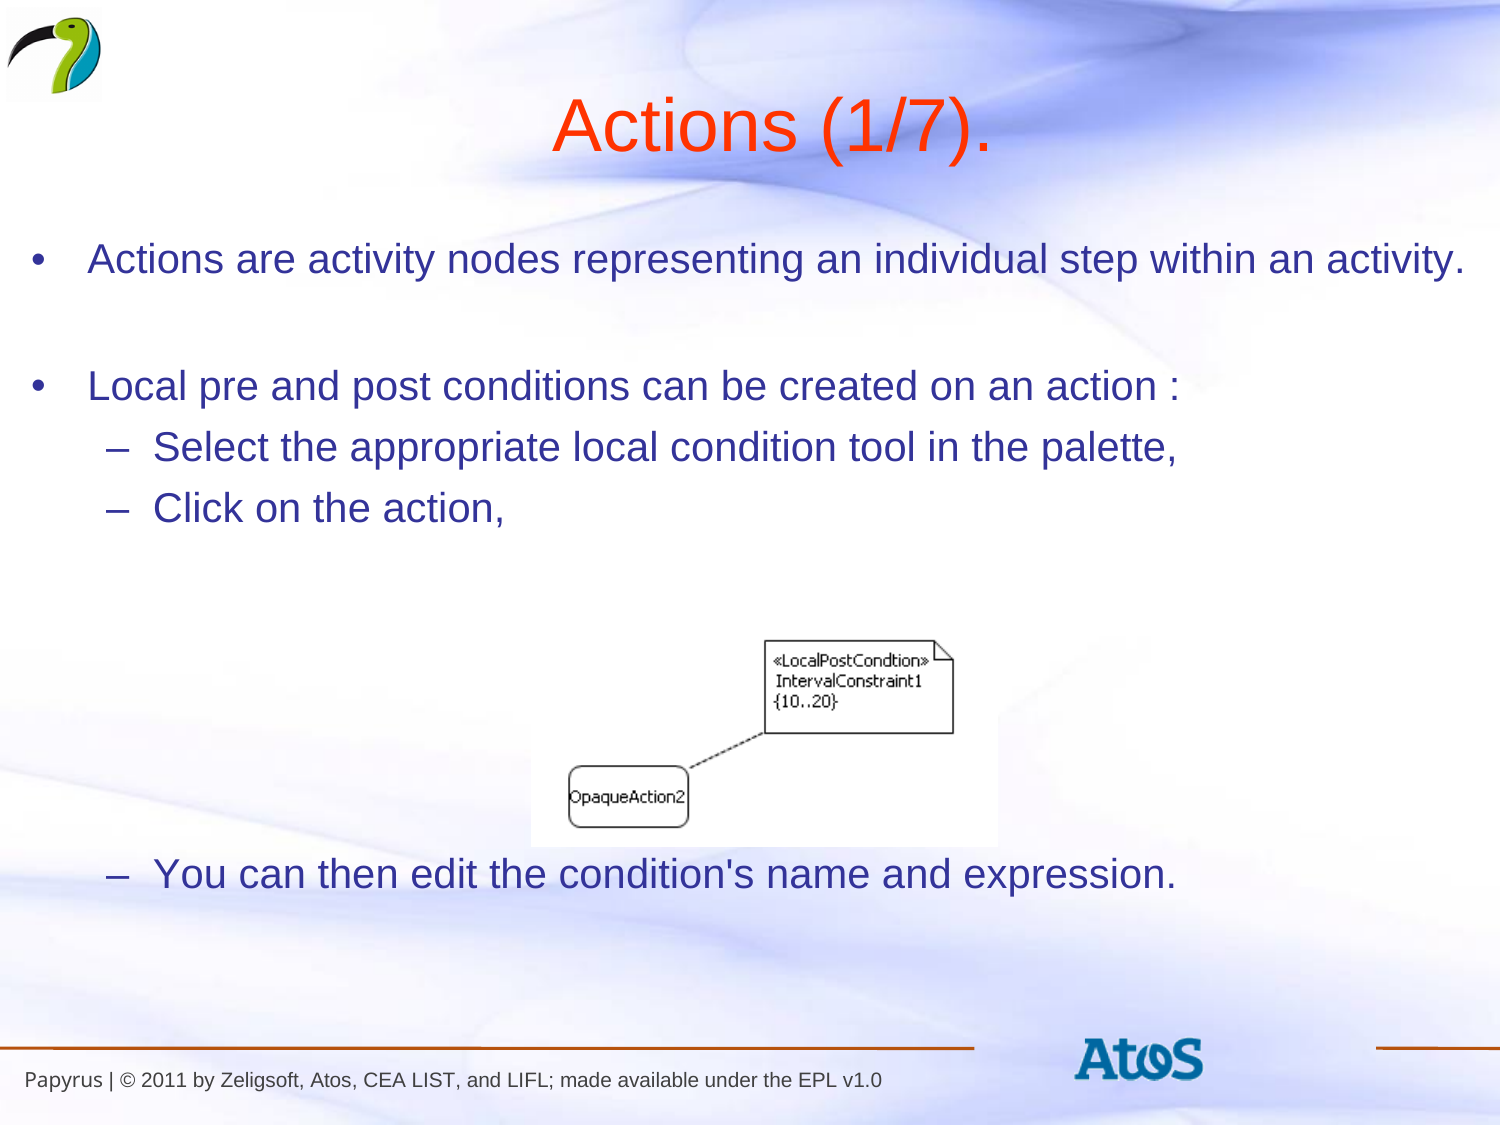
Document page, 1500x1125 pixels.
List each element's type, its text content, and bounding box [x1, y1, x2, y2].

list Actions are activity nodes representing an individual step within an activity. Local pre and post conditions can be created on an action : Select the appropriate local condition tool in the palette, Click on the action, You can then edit the condition's name and expression. [31, 236, 1469, 960]
title Actions (1/7). [283, 72, 1264, 178]
picture [0, 0, 1500, 1125]
